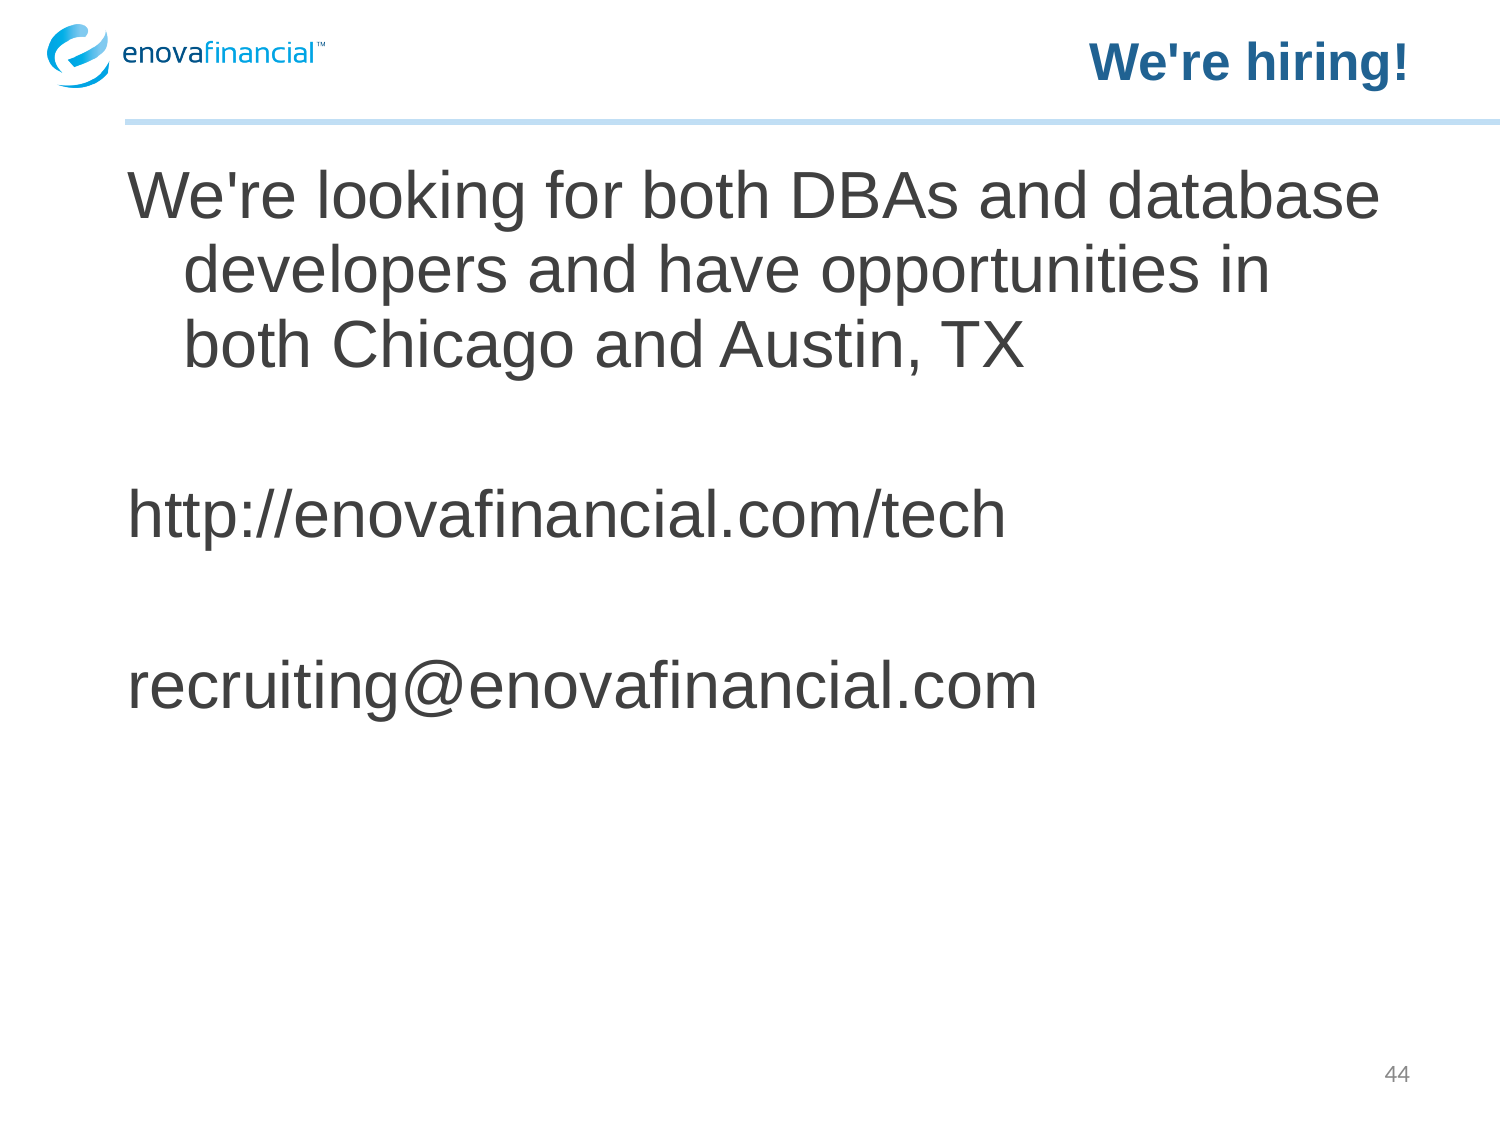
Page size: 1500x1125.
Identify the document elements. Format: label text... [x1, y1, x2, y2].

list We're looking for both DBAs and database developers and have opportunities in both Chicago and Austin, TX http://enovafinancial.com/tech recruiting@enovafinancial.com [112, 149, 1426, 1051]
list We're hiring! [337, 24, 1426, 100]
text_box 31 [1074, 1042, 1426, 1103]
picture [125, 119, 1500, 125]
picture [47, 24, 325, 88]
